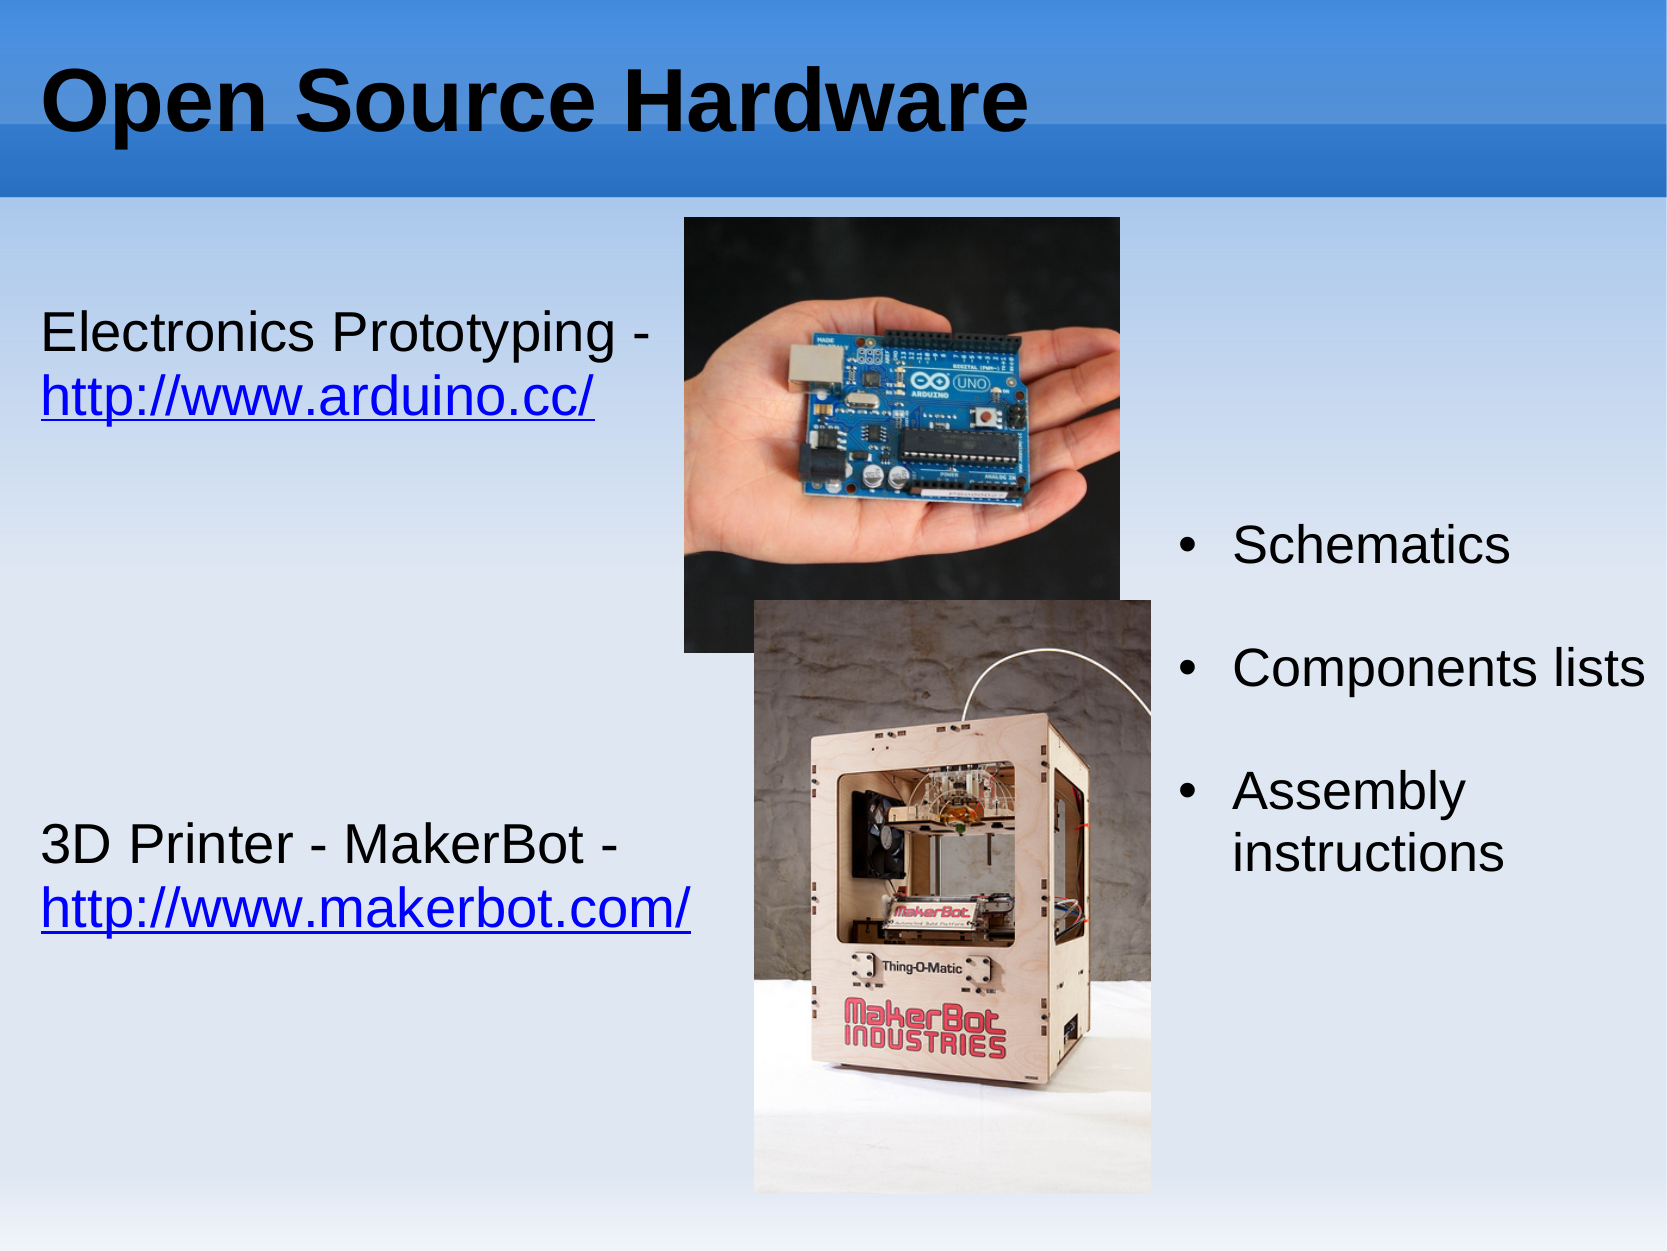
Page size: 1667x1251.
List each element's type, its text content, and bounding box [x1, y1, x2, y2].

picture [0, 0, 1667, 1251]
list Schematics Components lists Assembly instructions [1160, 450, 1648, 901]
title Open Source Hardware [40, 50, 1627, 201]
list Electronics Prototyping - http://www.arduino.cc/ 3D Printer - MakerBot - http://www.makerbot.com/ [40, 300, 1627, 1201]
